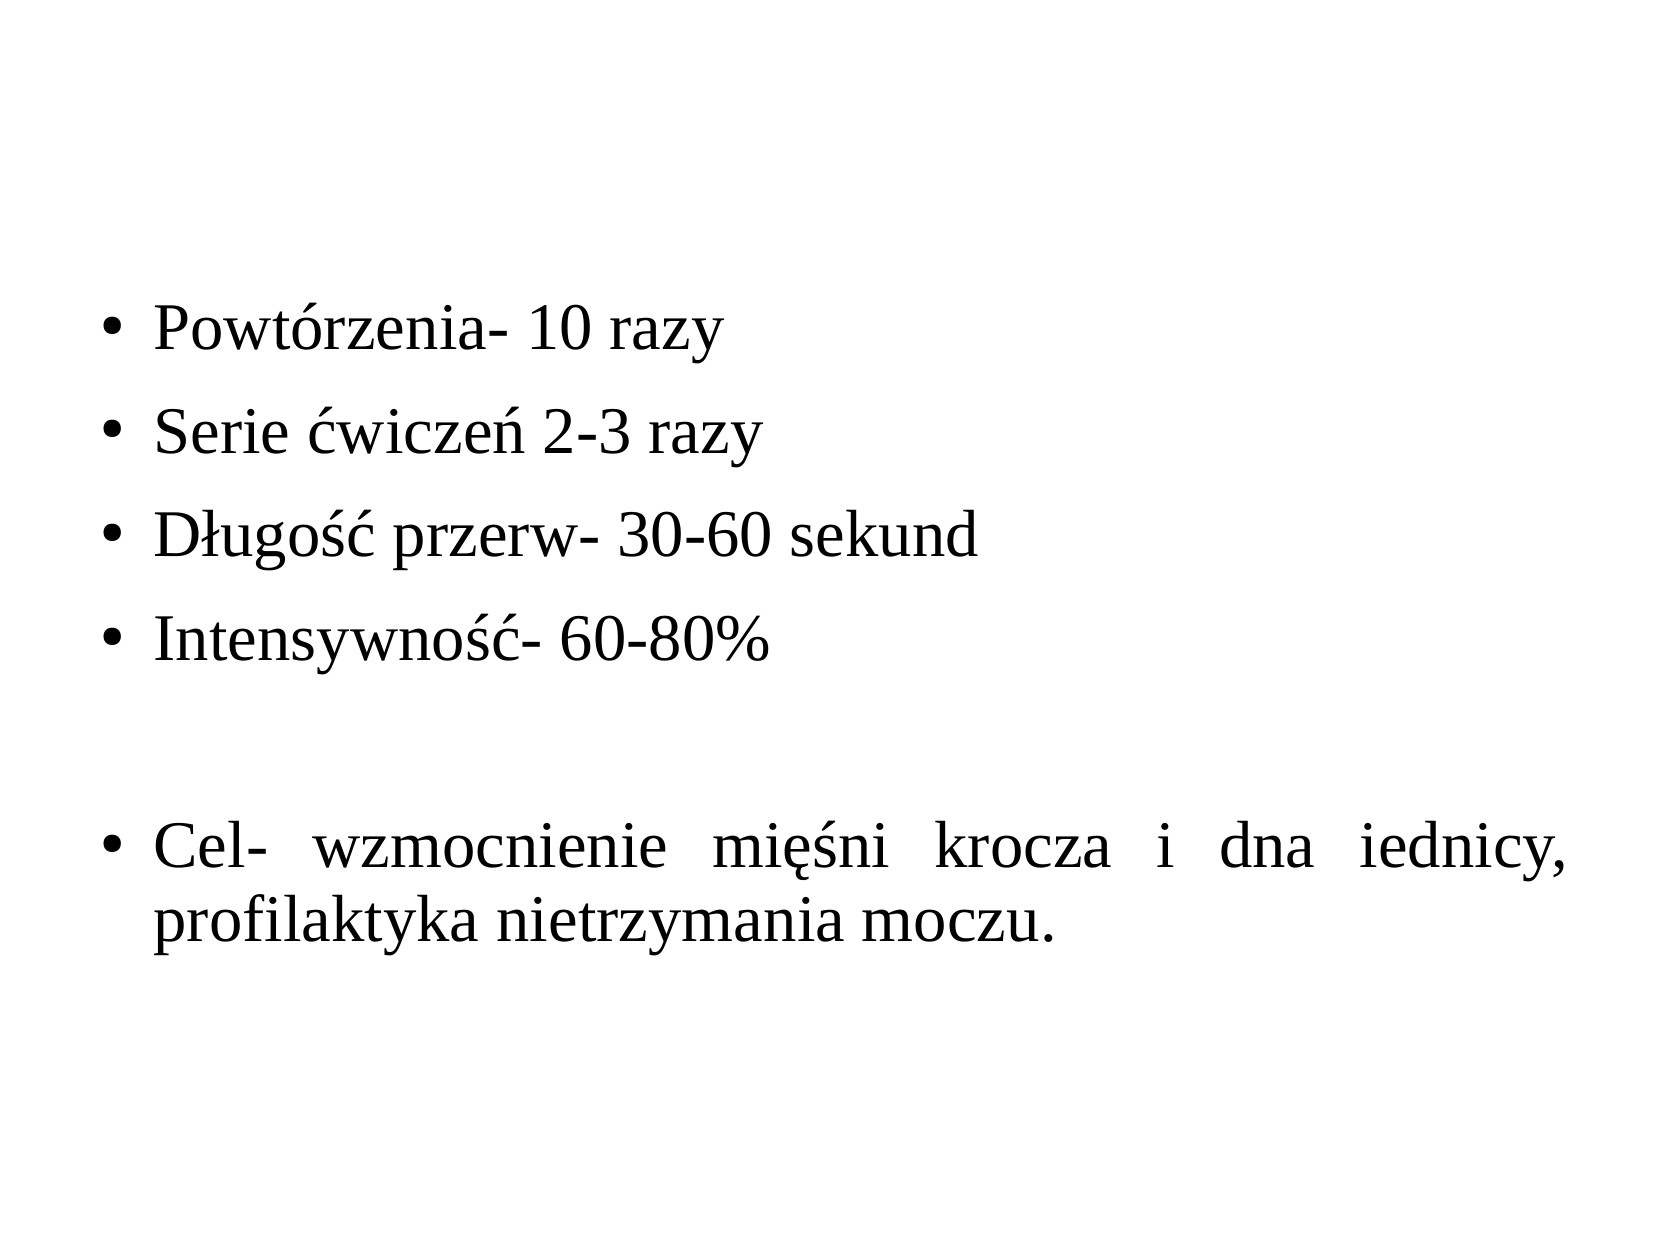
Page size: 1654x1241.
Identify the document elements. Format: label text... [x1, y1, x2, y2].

list Powtórzenia- 10 razy Serie ćwiczeń 2-3 razy Długość przerw- 30-60 sekund Intensywność- 60-80% Cel- wzmocnienie mięśni krocza i dna iednicy, profilaktyka nietrzymania moczu. [82, 290, 1571, 1109]
